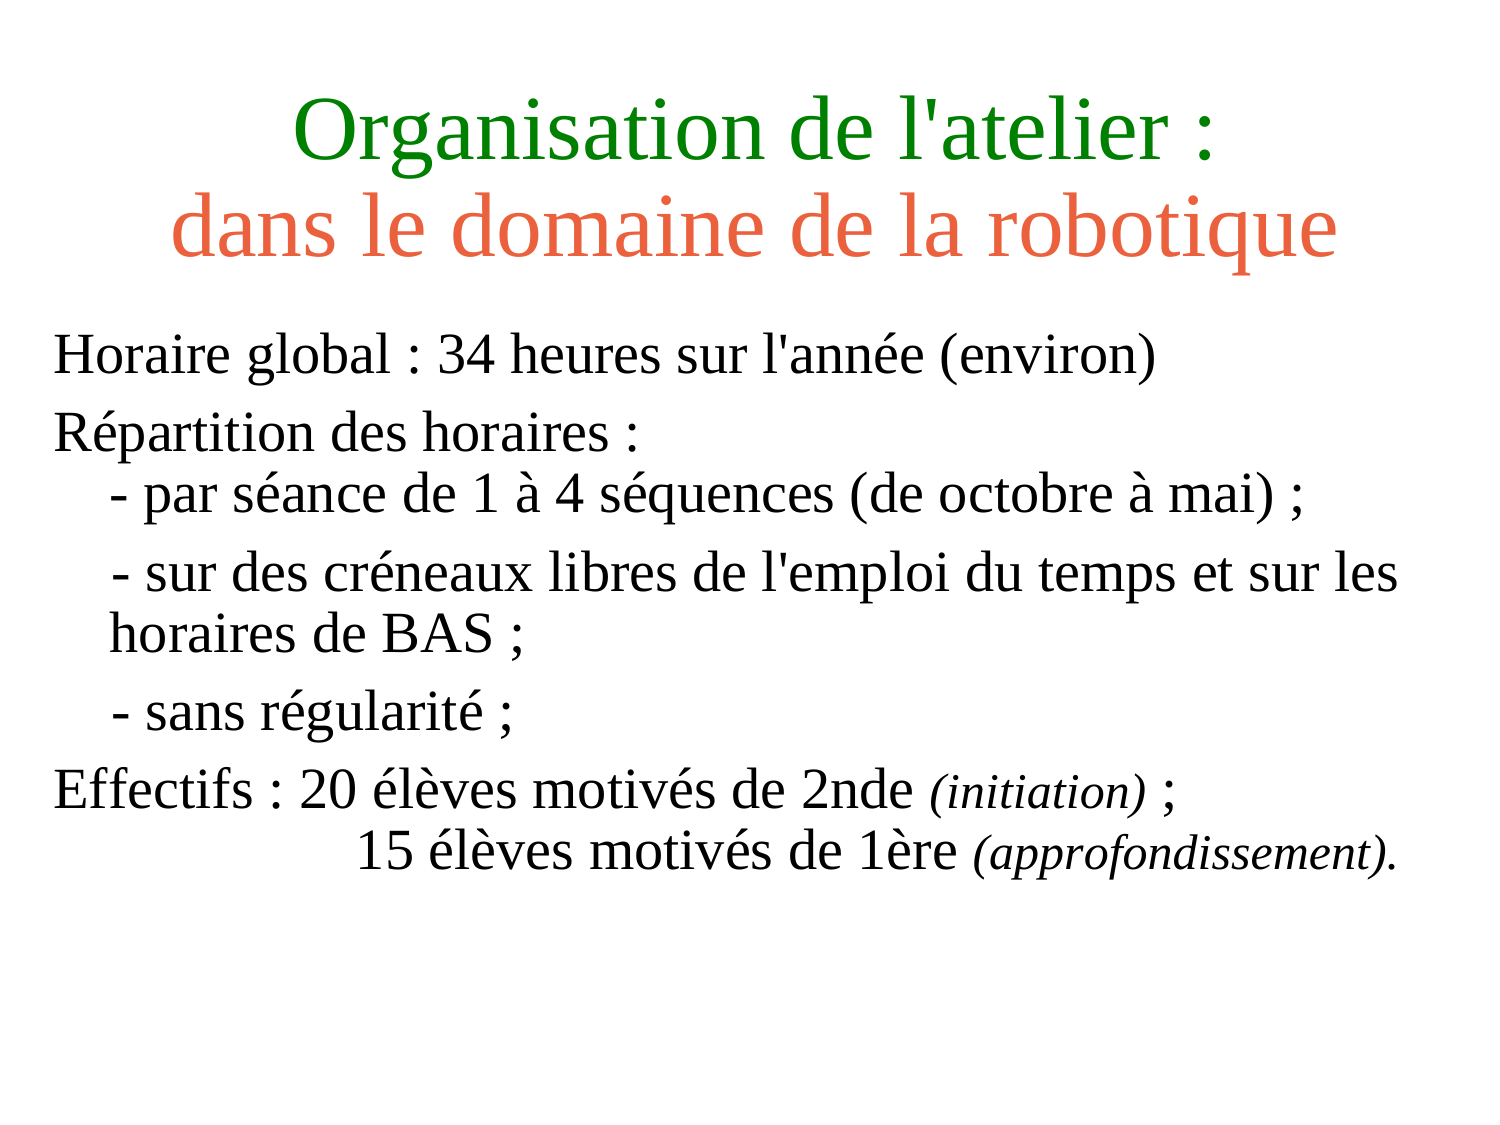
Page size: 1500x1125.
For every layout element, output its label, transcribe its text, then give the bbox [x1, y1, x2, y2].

list Horaire global : 34 heures sur l'année (environ) Répartition des horaires : - par séance de 1 à 4 séquences (de octobre à mai) ; - sur des créneaux libres de l'emploi du temps et sur les horaires de BAS ; - sans régularité ; Effectifs : 20 élèves motivés de 2nde (initiation) ; 15 élèves motivés de 1ère (approfondissement). [53, 324, 1418, 925]
title Organisation de l'atelier : dans le domaine de la robotique [118, 74, 1394, 284]
